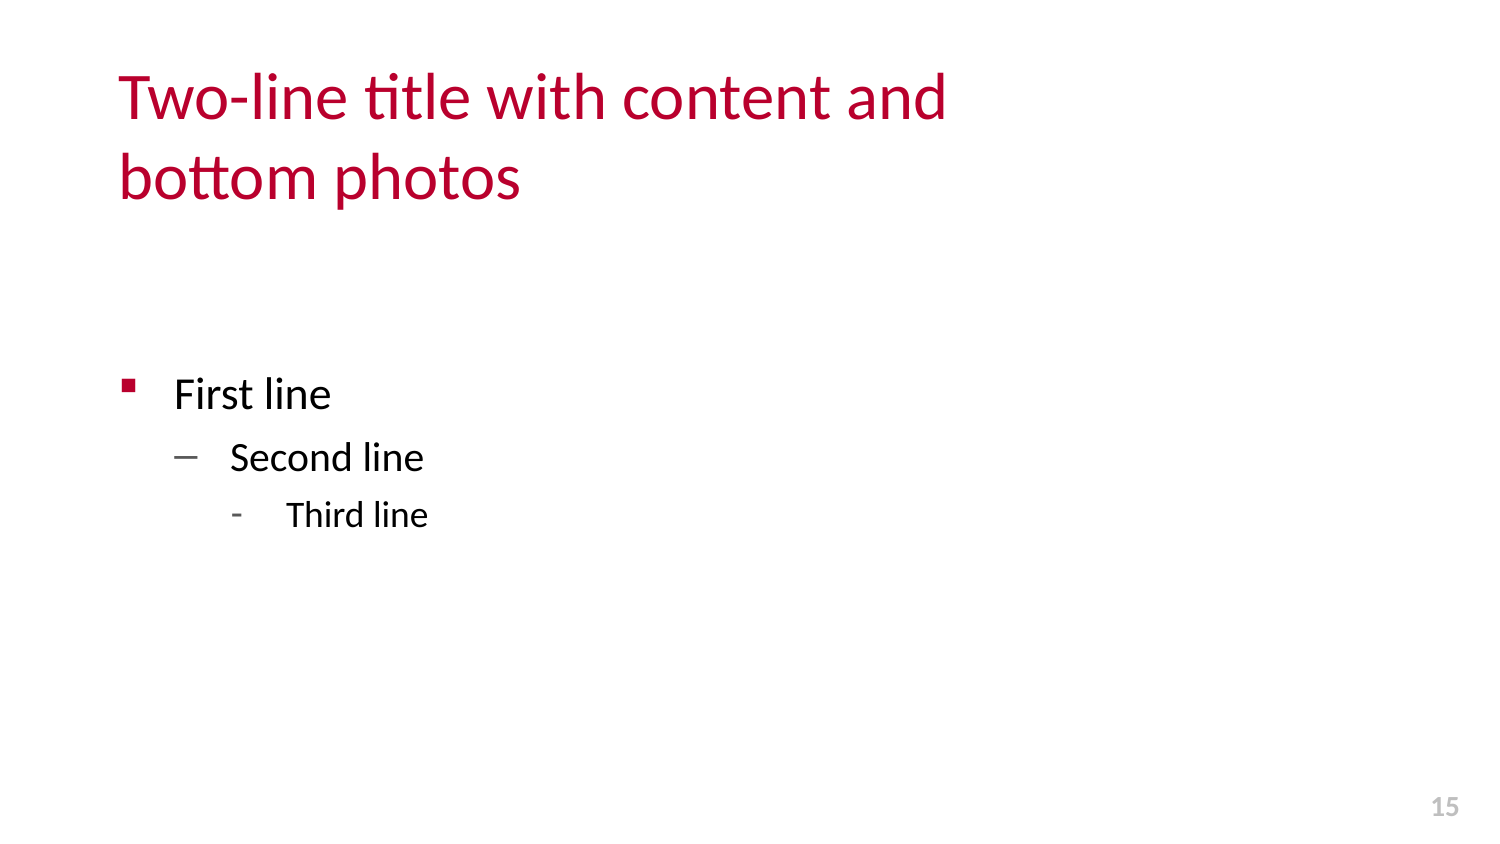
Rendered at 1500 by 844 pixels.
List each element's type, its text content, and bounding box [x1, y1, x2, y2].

list First line Second line Third line [103, 209, 1397, 690]
slide_number <number> [1125, 782, 1475, 828]
title Two-line title with content and bottom photos [103, 45, 1397, 208]
